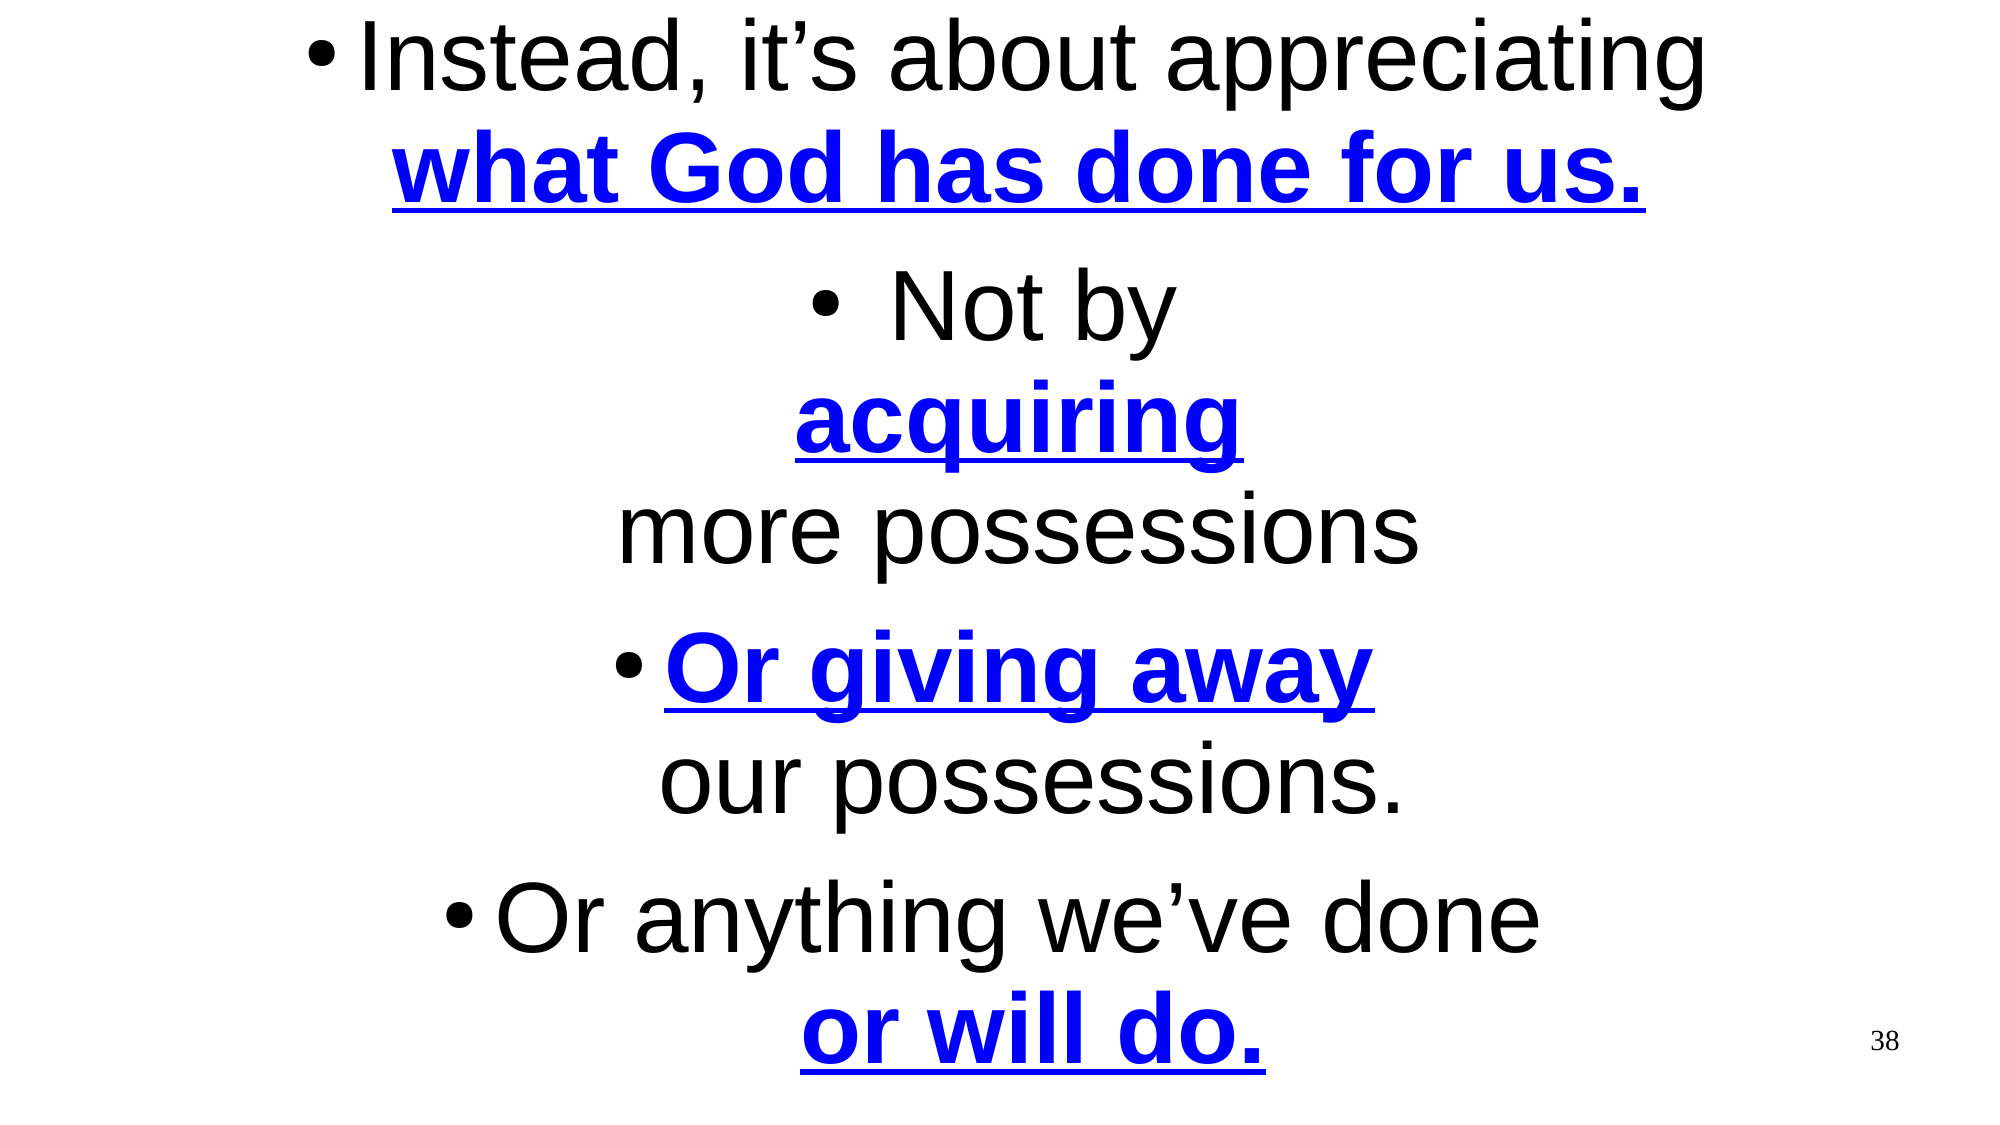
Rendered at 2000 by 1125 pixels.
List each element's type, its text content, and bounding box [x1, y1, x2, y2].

list Instead, it’s about appreciating what God has done for us. Not by acquiring more possessions Or giving away our possessions. Or anything we’ve done or will do. [0, 0, 1996, 1123]
